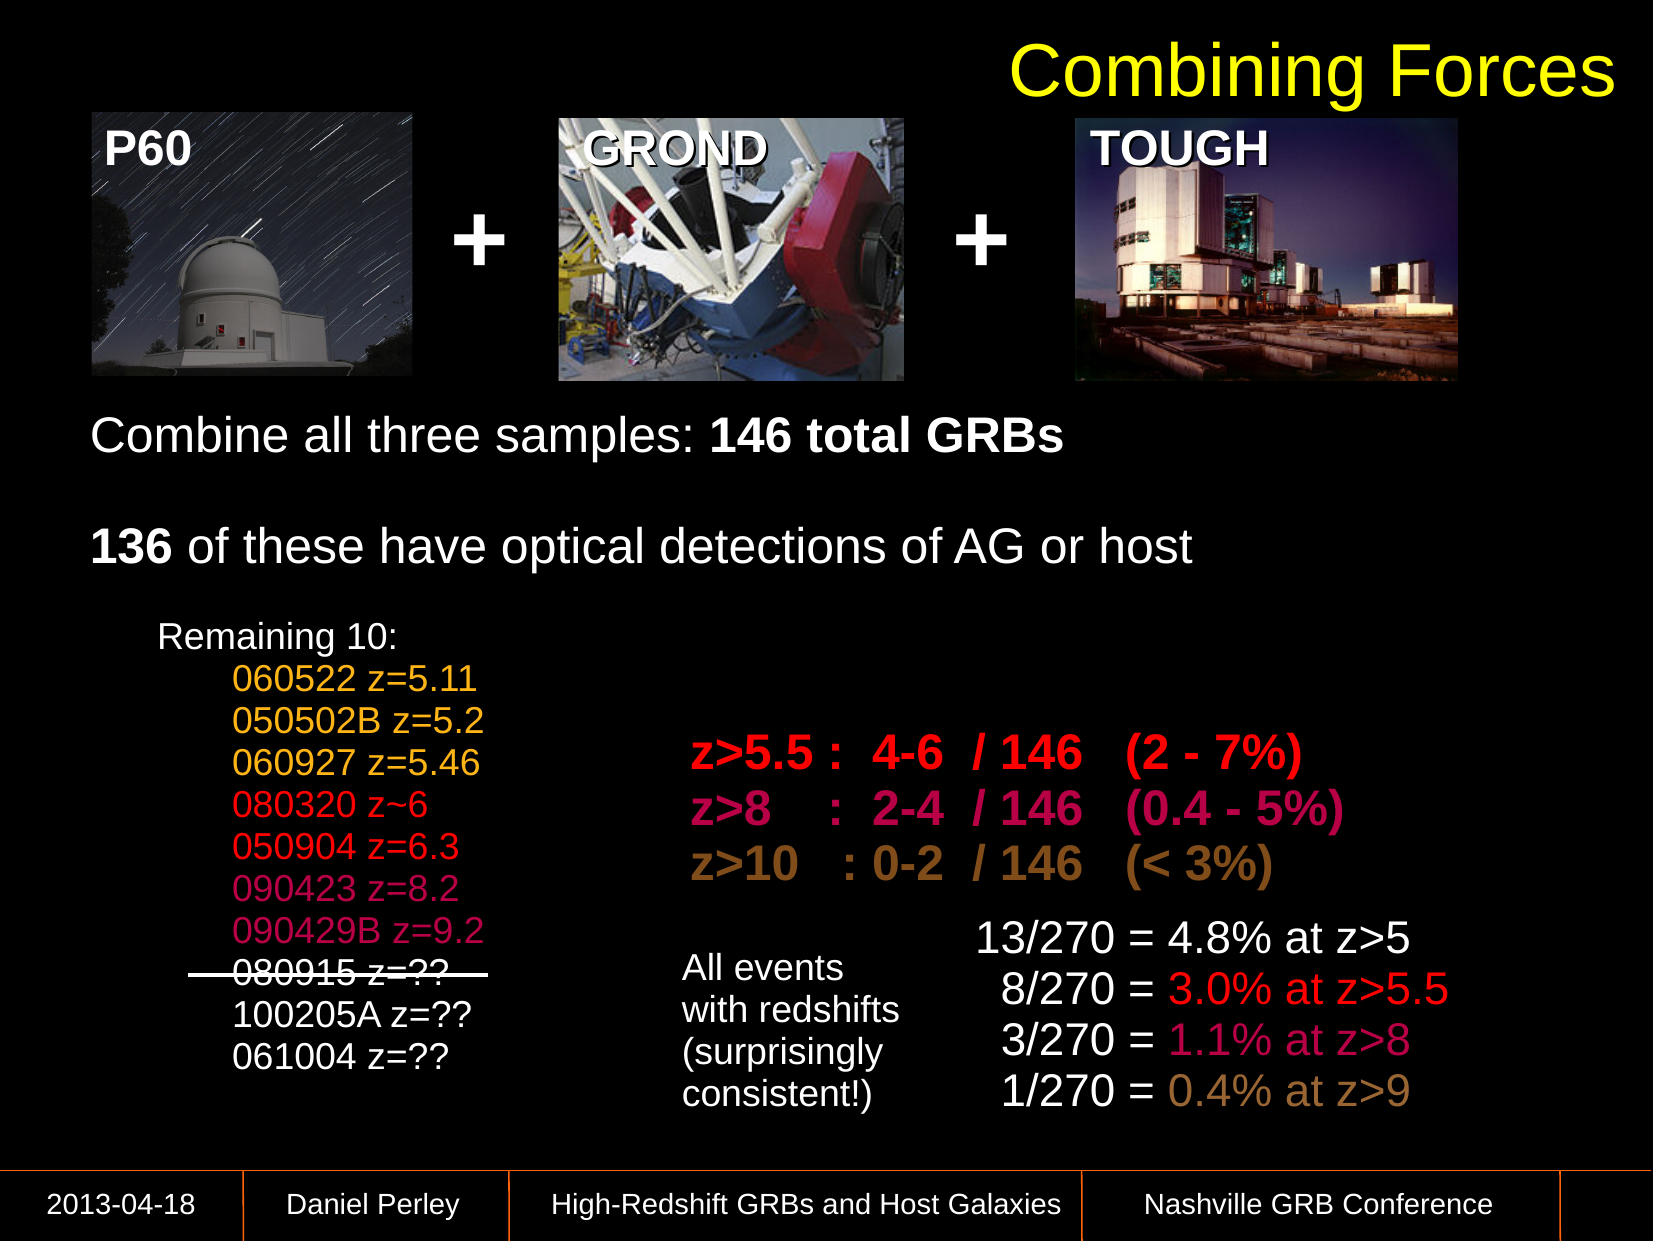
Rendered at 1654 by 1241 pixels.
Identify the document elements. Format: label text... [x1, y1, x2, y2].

picture [1075, 118, 1458, 381]
text_box + [938, 175, 1028, 303]
picture [558, 118, 904, 381]
text_box 13/270 = 4.8% at z>5 8/270 = 3.0% at z>5.5 3/270 = 1.1% at z>8 1/270 = 0.4% at z>9 [960, 904, 1636, 1125]
text_box z>5.5 : 4-6 / 146 (2 - 7%) z>8 : 2-4 / 146 (0.4 - 5%) z>10 : 0-2 / 146 (< 3%) [675, 716, 1426, 899]
picture [91, 112, 413, 376]
text_box TOUGH [1075, 112, 1296, 184]
text_box + [436, 175, 526, 303]
text_box P60 [88, 112, 277, 184]
text_box Combine all three samples: 146 total GRBs 136 of these have optical detections of AG or host [75, 399, 1388, 582]
text_box All events with redshifts (surprisingly consistent!) [667, 939, 930, 1123]
text_box Remaining 10: 060522 z=5.11 050502B z=5.2 060927 z=5.46 080320 z~6 050904 z=6.3 090423 z=8.2 090429B z=9.2 080915 z=?? 100205A z=?? 061004 z=?? [142, 607, 668, 1085]
text_box GROND [567, 112, 788, 184]
title Combining Forces [262, 27, 1618, 114]
